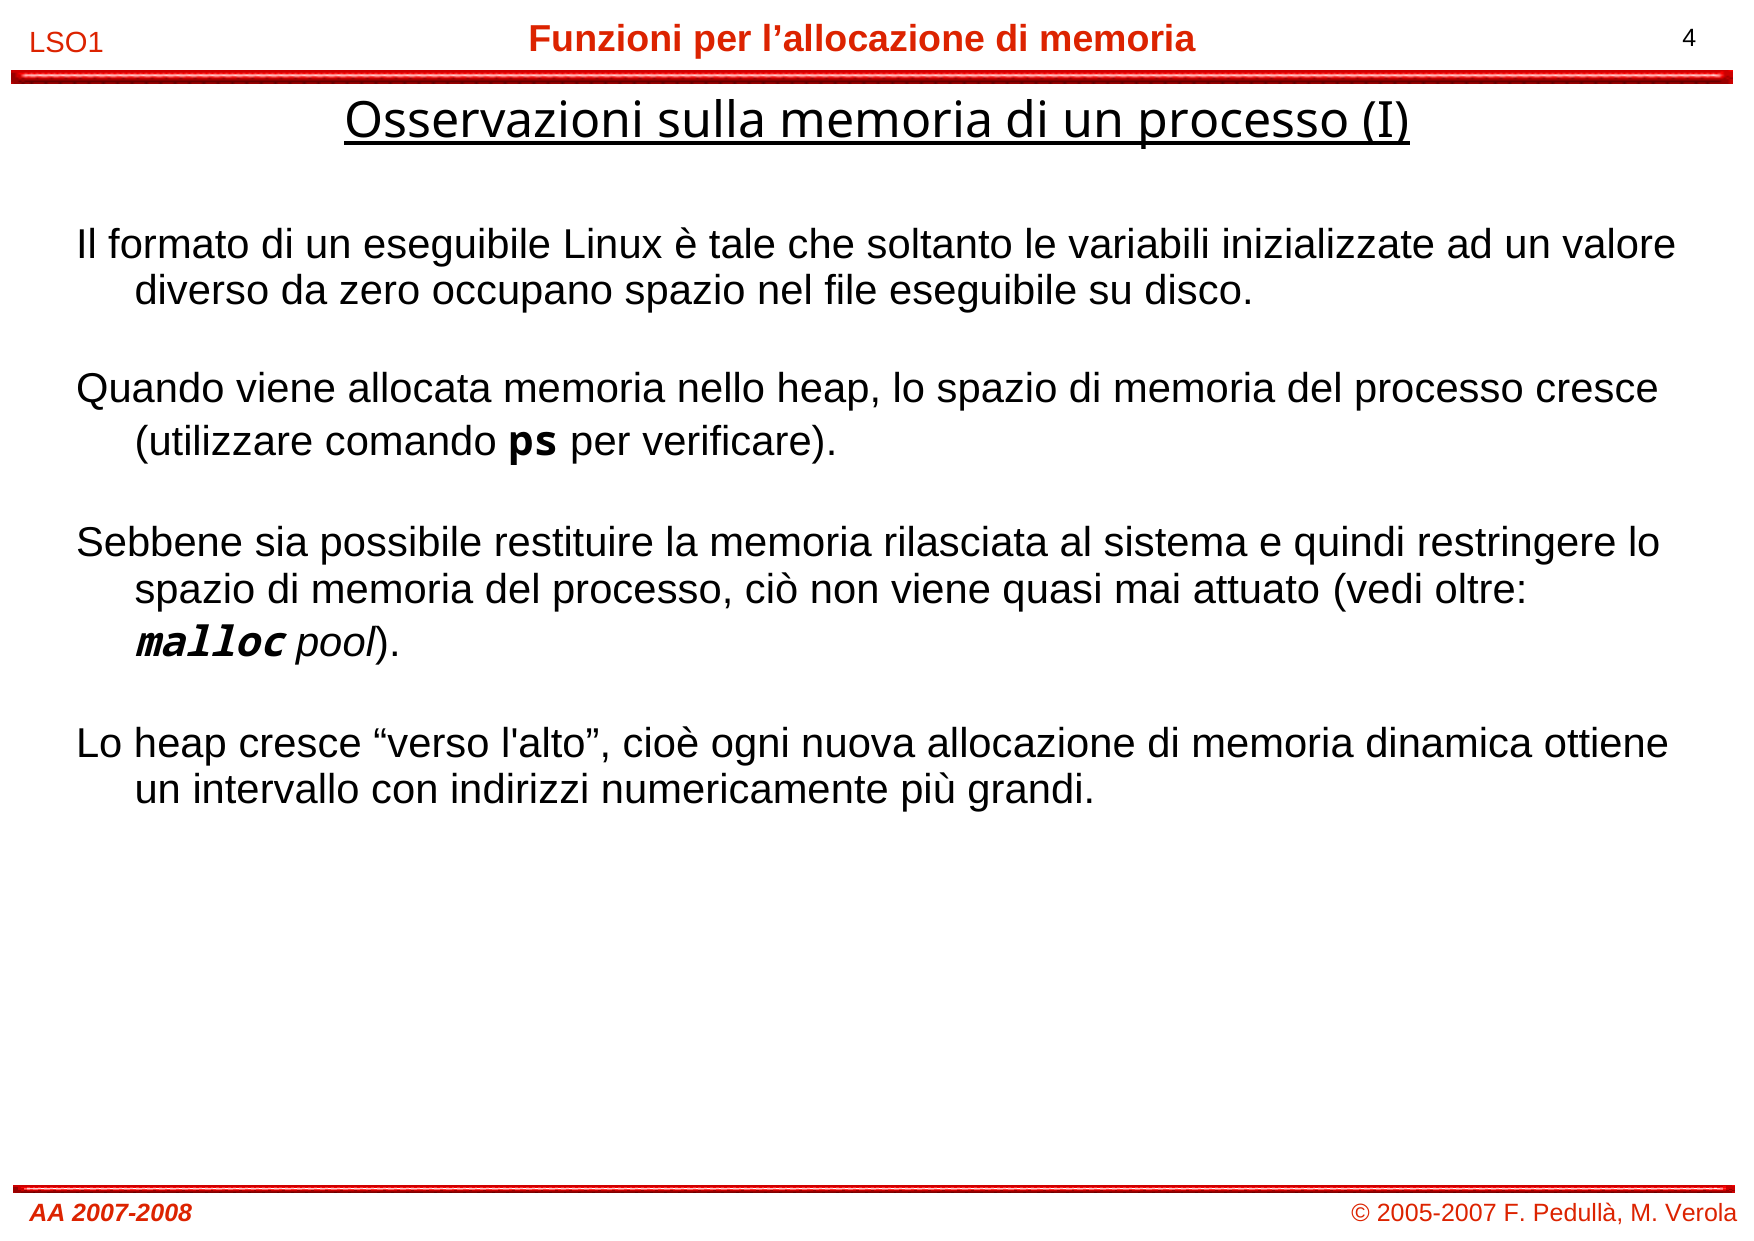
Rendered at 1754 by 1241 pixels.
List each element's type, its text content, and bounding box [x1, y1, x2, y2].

picture [13, 1185, 1735, 1193]
list Il formato di un eseguibile Linux è tale che soltanto le variabili inizializzate ad un valore diverso da zero occupano spazio nel file eseguibile su disco. Quando viene allocata memoria nello heap, lo spazio di memoria del processo cresce (utilizzare comando ps per verificare). Sebbene sia possibile restituire la memoria rilasciata al sistema e quindi restringere lo spazio di memoria del processo, ciò non viene quasi mai attuato (vedi oltre: malloc pool). Lo heap cresce “verso l'alto”, cioè ogni nuova allocazione di memoria dinamica ottiene un intervallo con indirizzi numericamente più grandi. [58, 212, 1696, 1023]
picture [11, 70, 1733, 84]
title Osservazioni sulla memoria di un processo (I) [253, 72, 1502, 168]
